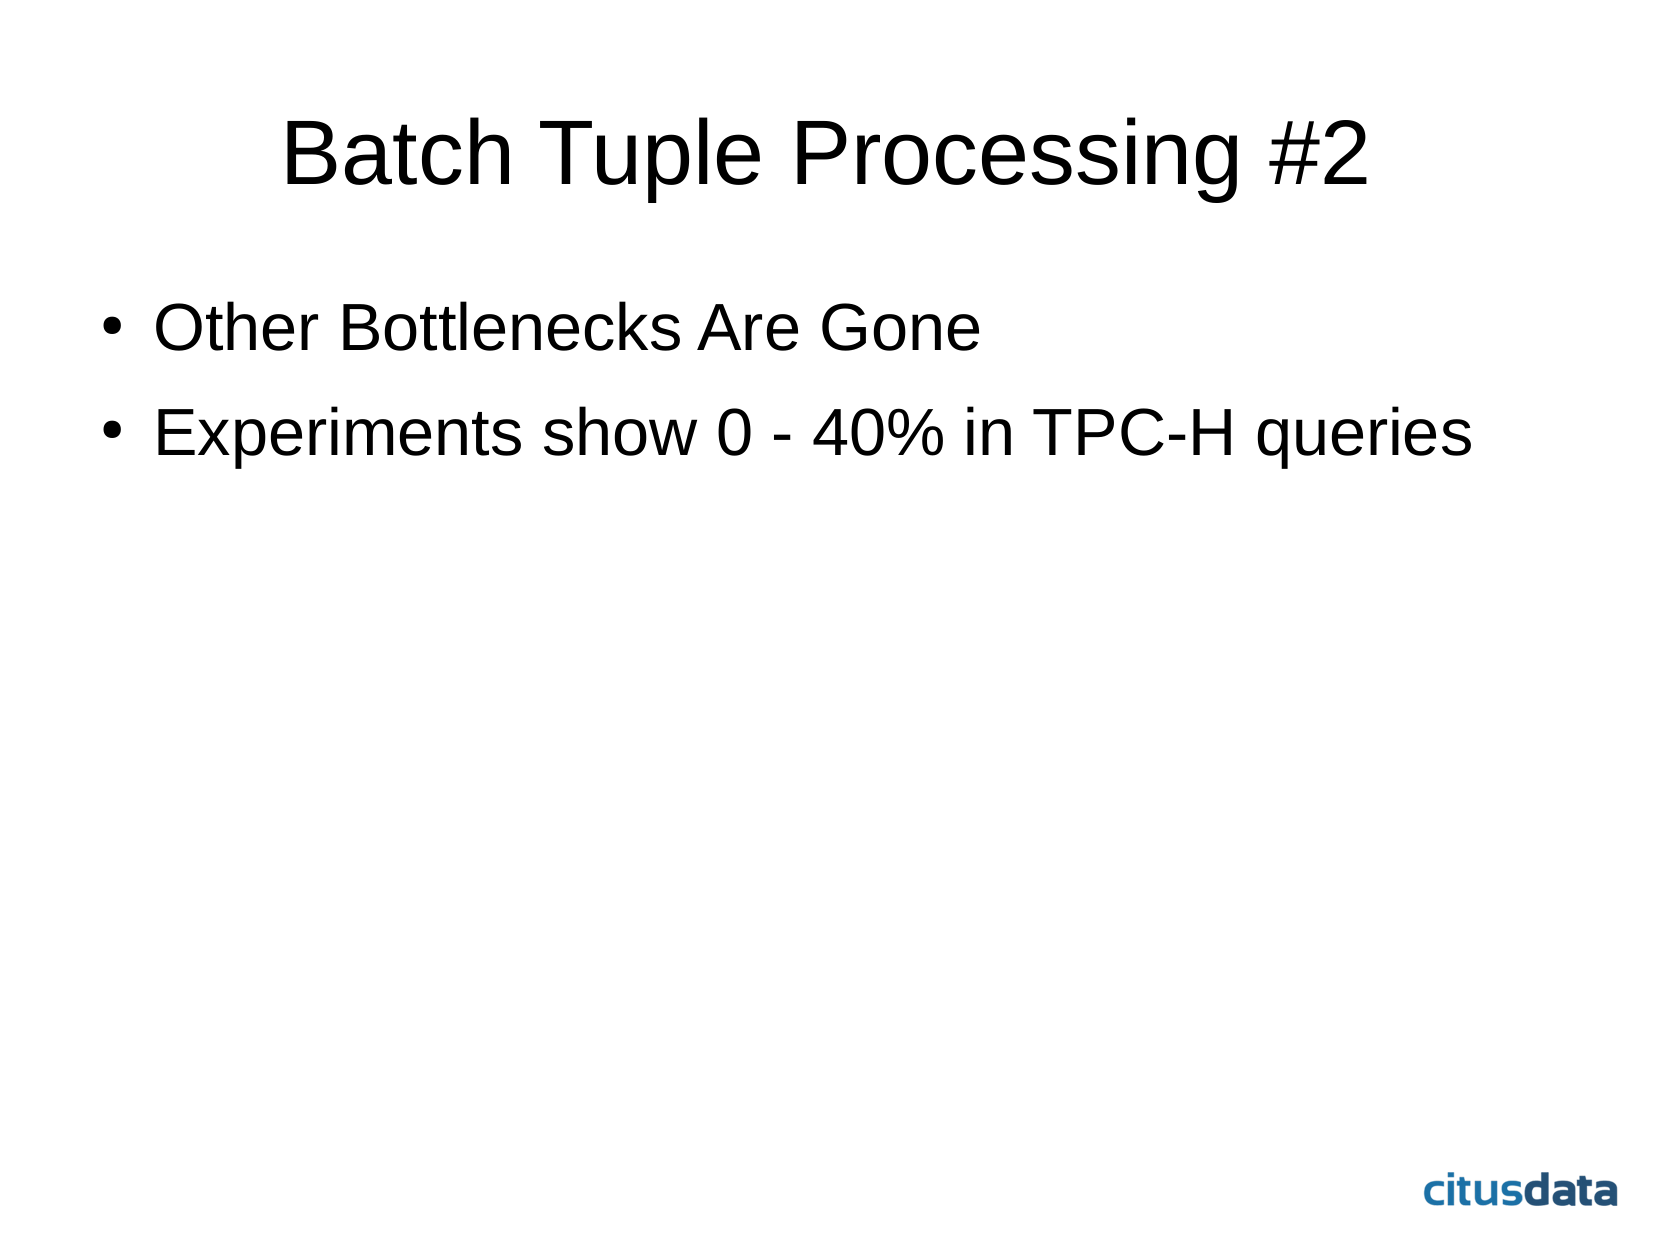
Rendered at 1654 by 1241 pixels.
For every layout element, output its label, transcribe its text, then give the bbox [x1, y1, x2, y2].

picture [1420, 1167, 1622, 1209]
list Other Bottlenecks Are Gone Experiments show 0 - 40% in TPC-H queries [82, 290, 1571, 1096]
title Batch Tuple Processing #2 [82, 49, 1571, 257]
